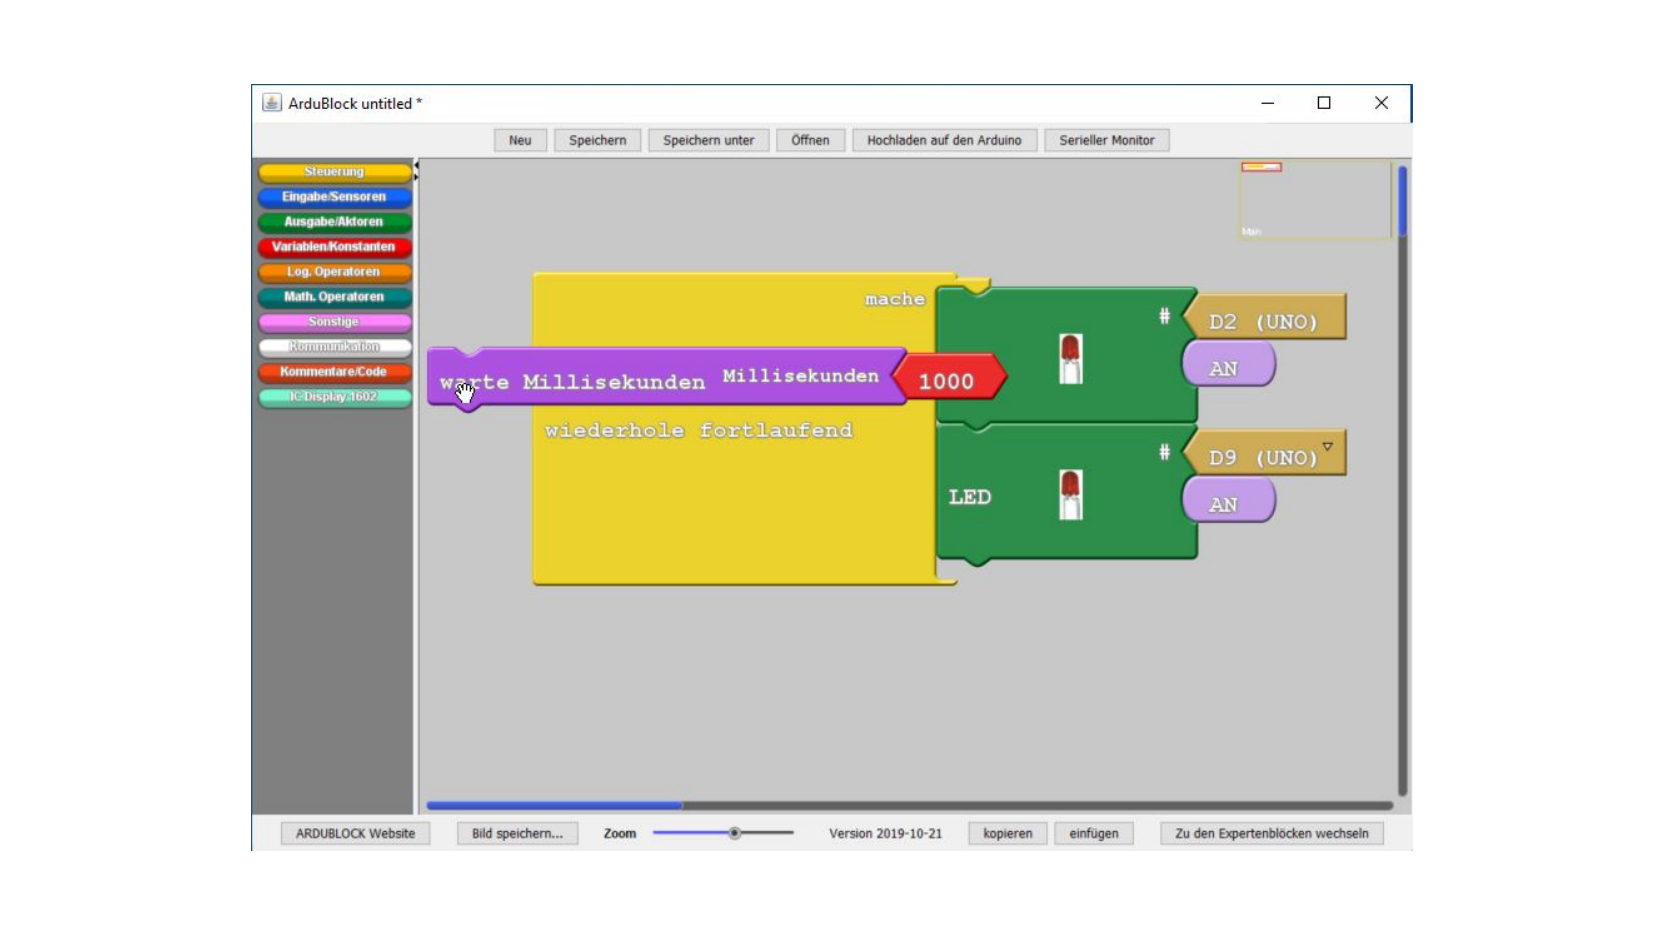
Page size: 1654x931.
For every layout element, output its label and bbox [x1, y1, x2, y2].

picture [251, 84, 1413, 851]
